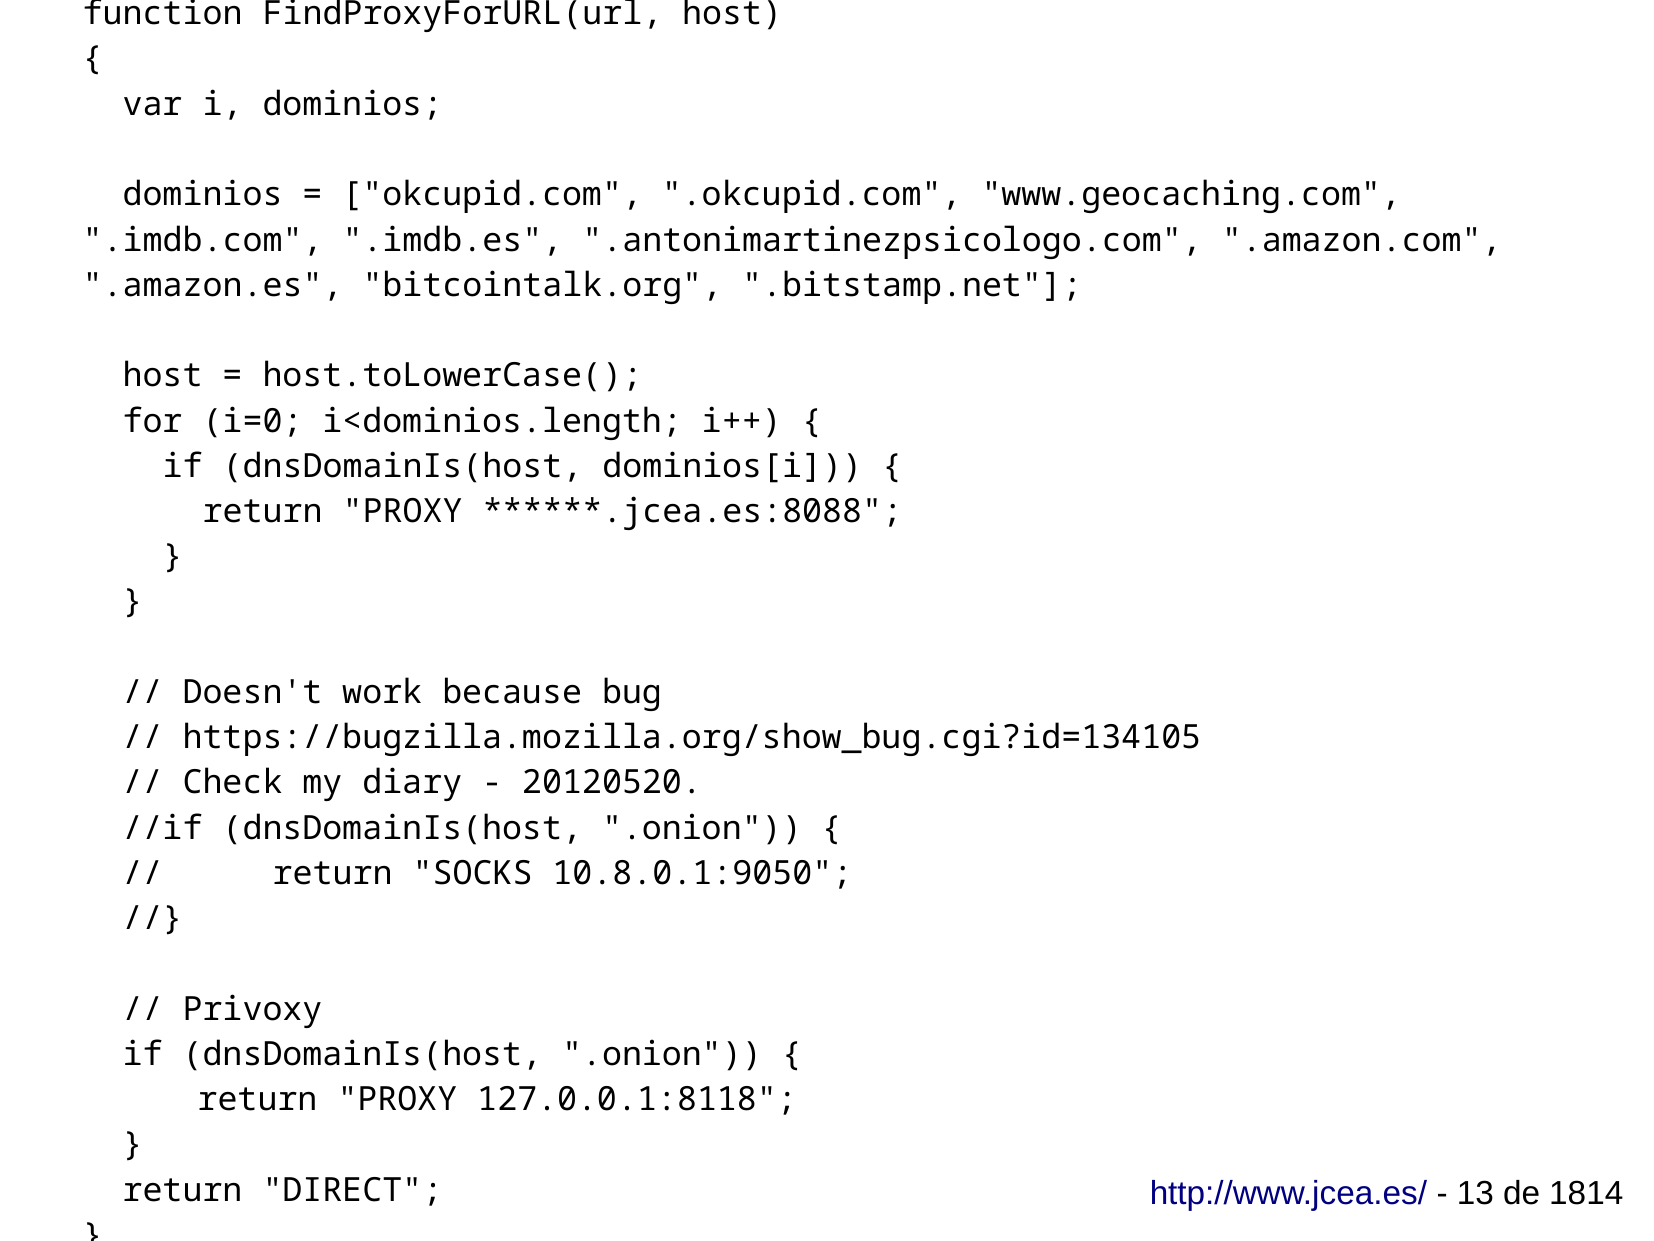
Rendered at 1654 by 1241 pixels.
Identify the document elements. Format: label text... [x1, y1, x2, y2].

subtitle function FindProxyForURL(url, host) { var i, dominios; dominios = ["okcupid.com", ".okcupid.com", "www.geocaching.com", ".imdb.com", ".imdb.es", ".antonimartinezpsicologo.com", ".amazon.com", ".amazon.es", "bitcointalk.org", ".bitstamp.net"]; host = host.toLowerCase(); for (i=0; i<dominios.length; i++) { if (dnsDomainIs(host, dominios[i])) { return "PROXY ******.jcea.es:8088"; } } // Doesn't work because bug // https://bugzilla.mozilla.org/show_bug.cgi?id=134105 // Check my diary - 20120520. //if (dnsDomainIs(host, ".onion")) { // return "SOCKS 10.8.0.1:9050"; //} // Privoxy if (dnsDomainIs(host, ".onion")) { return "PROXY 127.0.0.1:8118"; } return "DIRECT"; } [82, 60, 1571, 1186]
text_box http://www.jcea.es/ - 13 de 1814 [1110, 1167, 1639, 1219]
